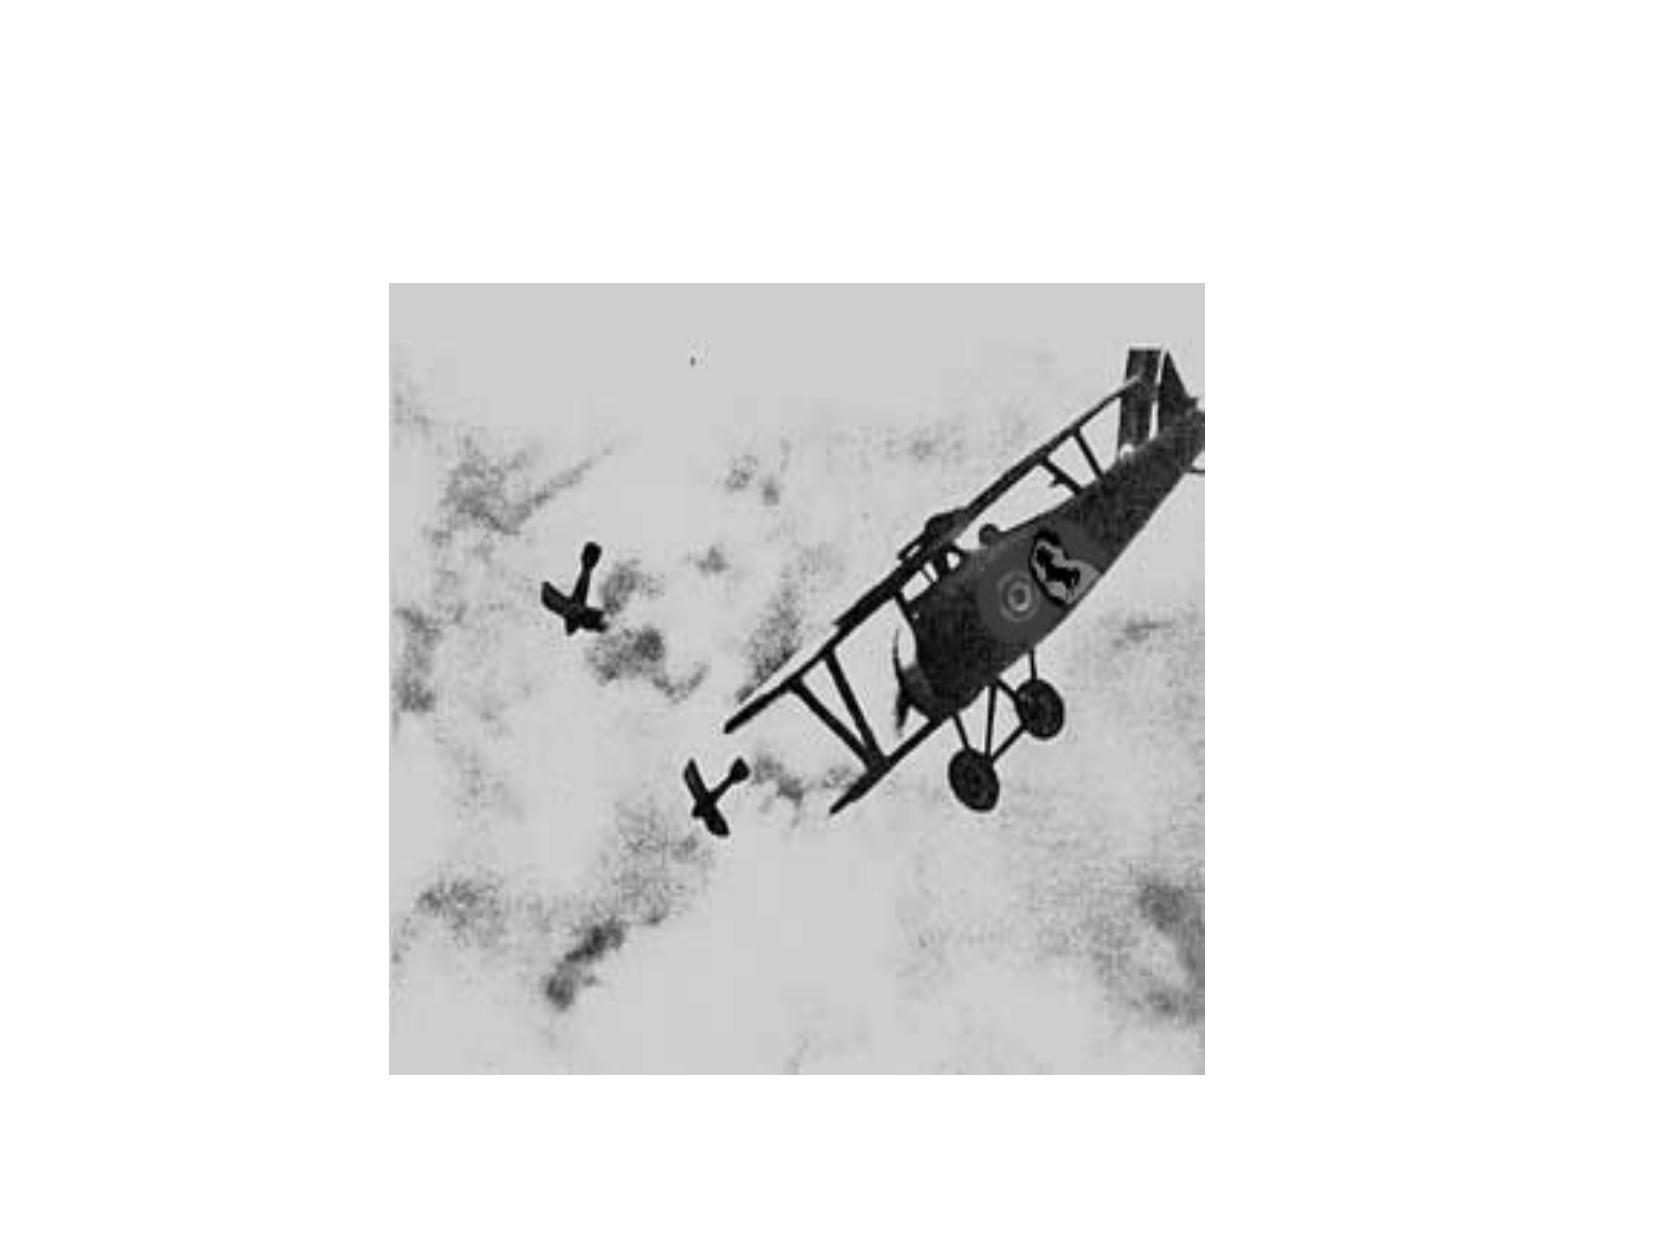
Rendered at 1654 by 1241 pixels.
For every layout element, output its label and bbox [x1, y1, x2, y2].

picture [389, 283, 1205, 1075]
